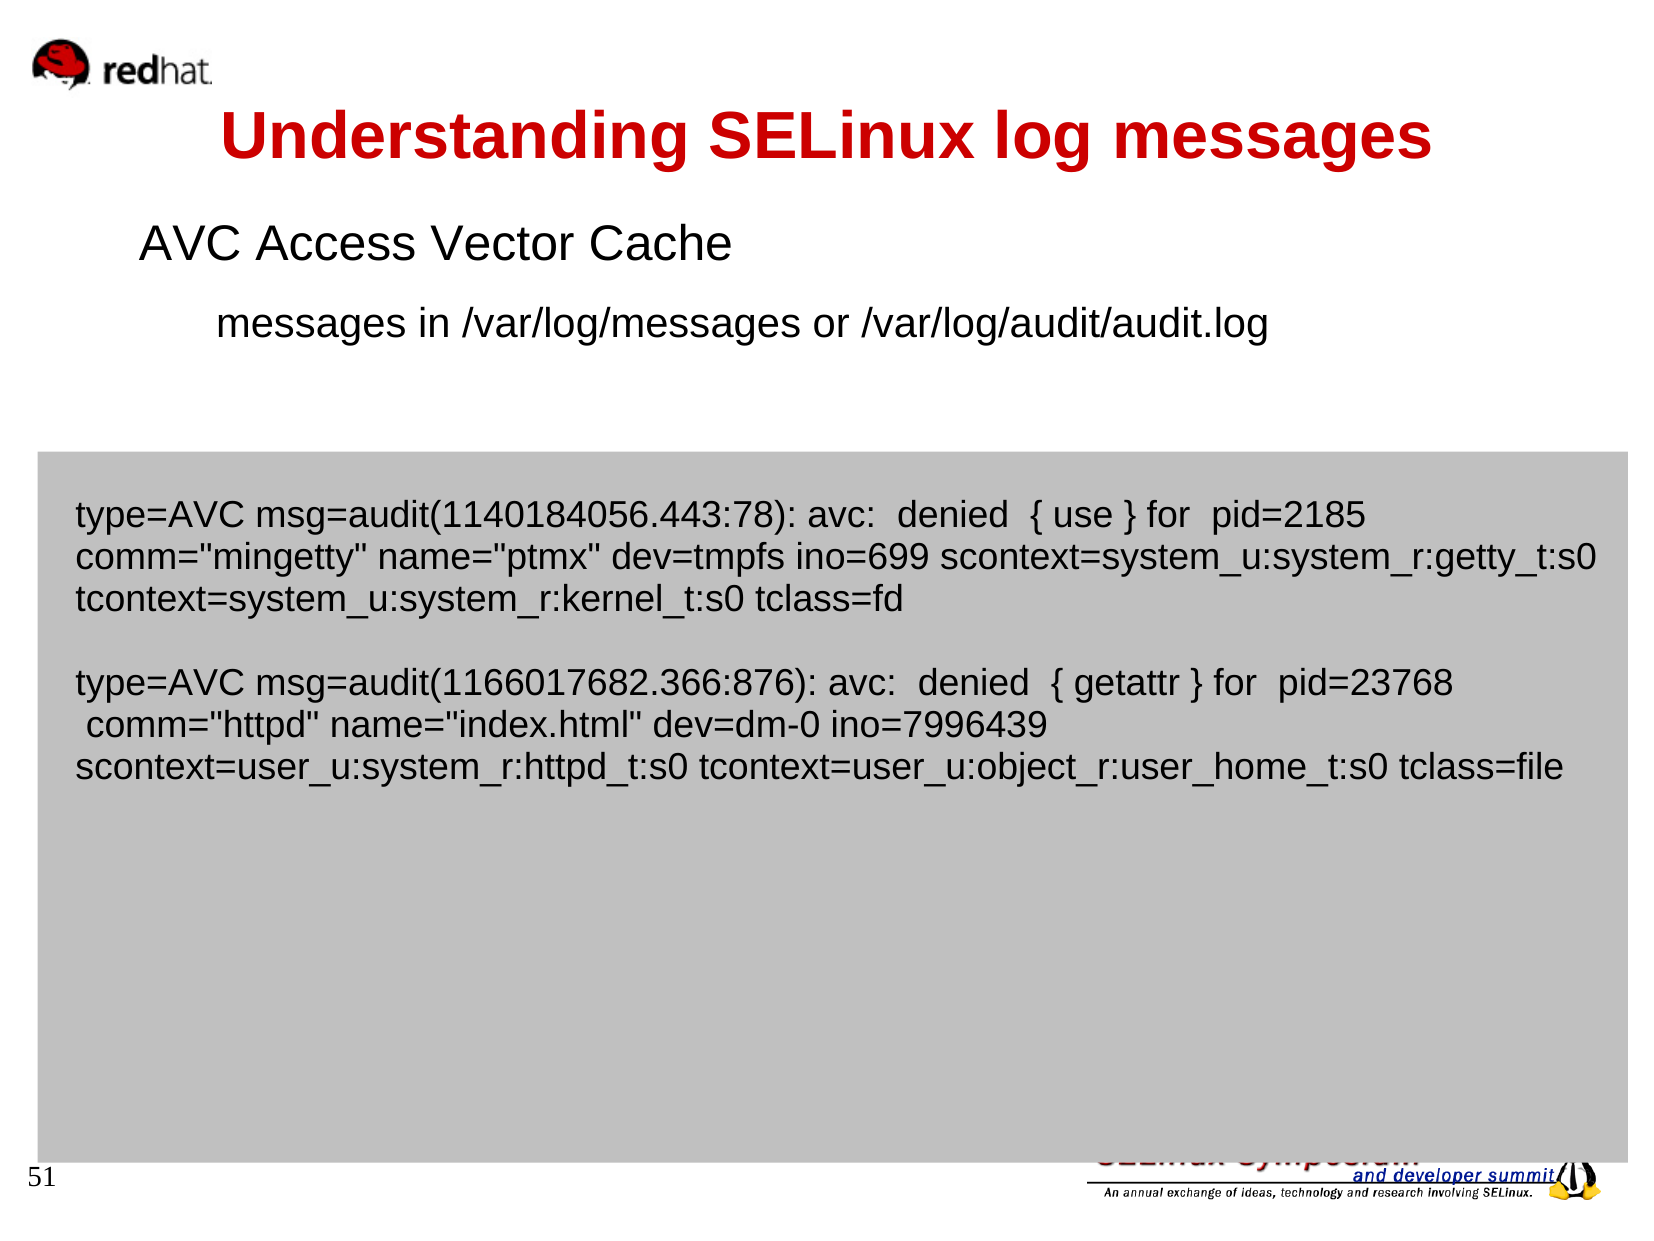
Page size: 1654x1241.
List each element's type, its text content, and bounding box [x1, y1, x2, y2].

list AVC Access Vector Cache messages in /var/log/messages or /var/log/audit/audit.log [121, 214, 1534, 451]
picture [31, 37, 212, 98]
picture [1087, 1163, 1613, 1200]
title Understanding SELinux log messages [121, 55, 1534, 214]
text_box type=AVC msg=audit(1140184056.443:78): avc: denied { use } for pid=2185 comm="mingetty" name="ptmx" dev=tmpfs ino=699 scontext=system_u:system_r:getty_t:s0 tcontext=system_u:system_r:kernel_t:s0 tclass=fd type=AVC msg=audit(1166017682.366:876): avc: denied { getattr } for pid=23768 comm="httpd" name="index.html" dev=dm-0 ino=7996439 scontext=user_u:system_r:httpd_t:s0 tcontext=user_u:object_r:user_home_t:s0 tclass=file [37, 451, 1628, 1163]
